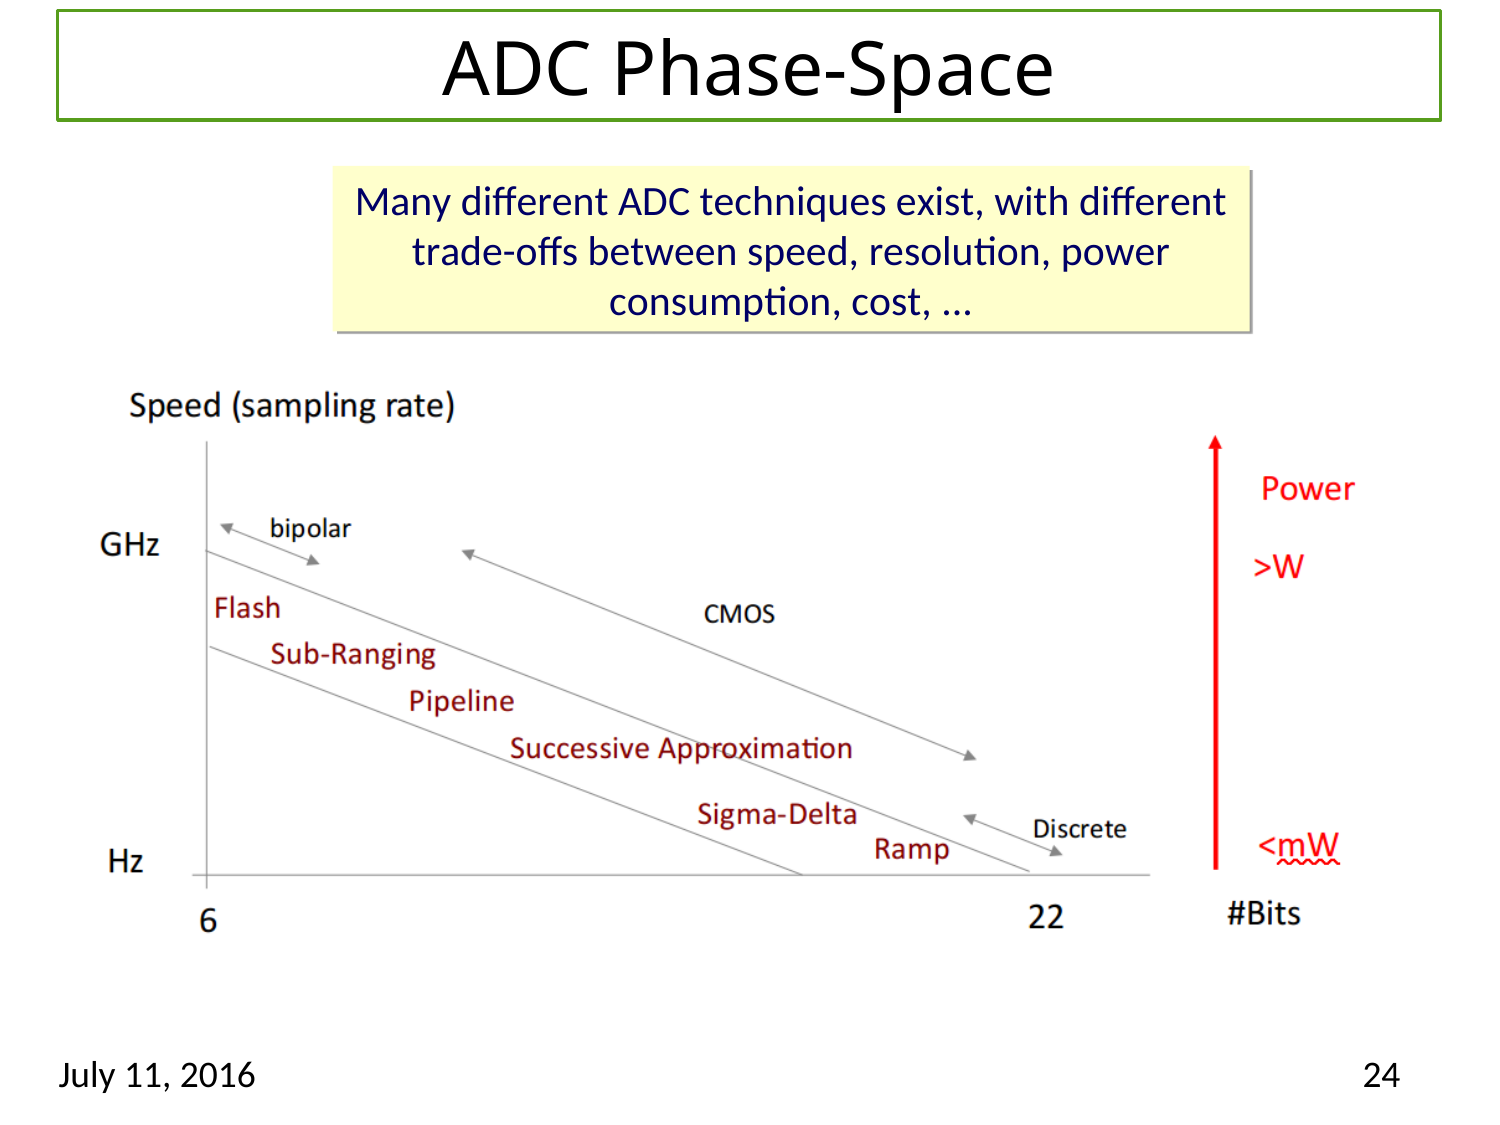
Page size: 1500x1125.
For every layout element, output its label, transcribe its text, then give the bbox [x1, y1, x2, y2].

title ADC Phase-Space [57, 10, 1441, 121]
text_box Many different ADC techniques exist, with different trade-offs between speed, resolution, power consumption, cost, ... [332, 165, 1250, 332]
picture [86, 377, 1401, 978]
